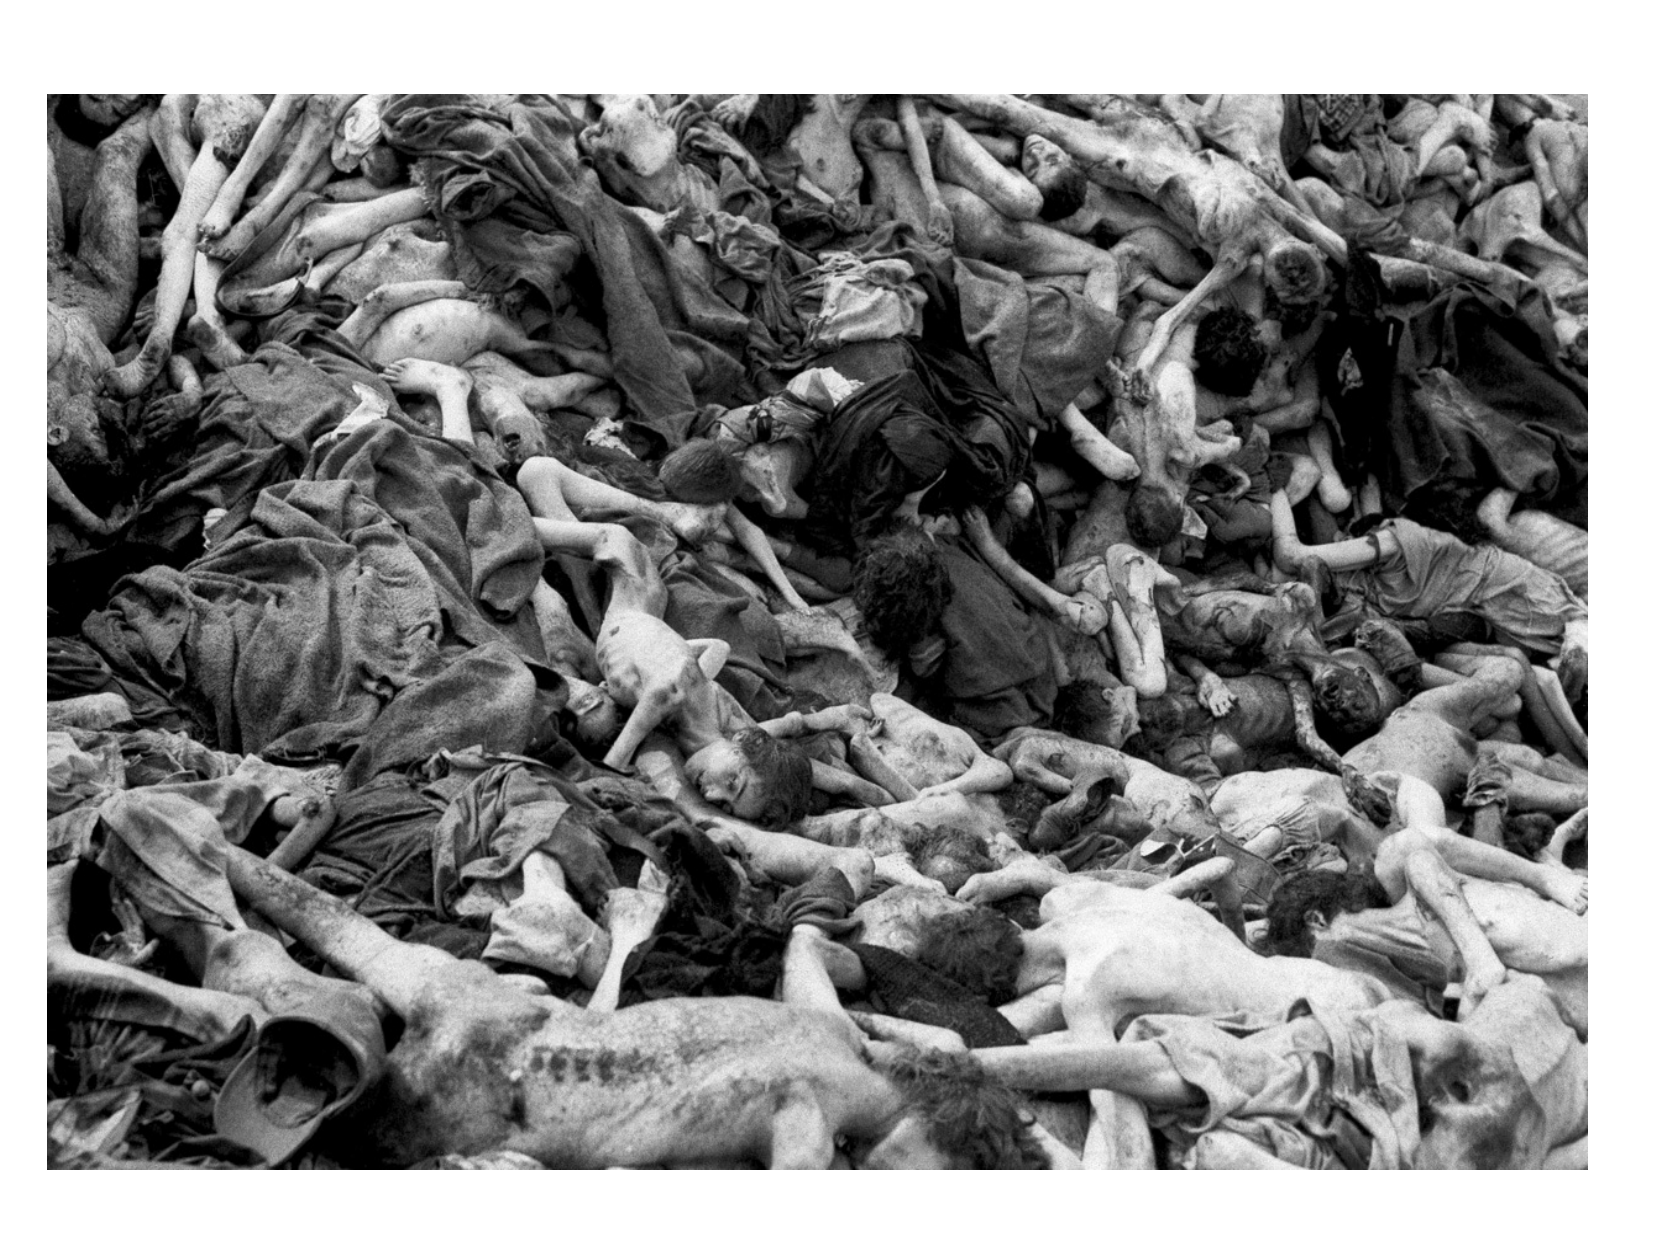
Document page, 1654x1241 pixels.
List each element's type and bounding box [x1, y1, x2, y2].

picture [47, 94, 1588, 1170]
